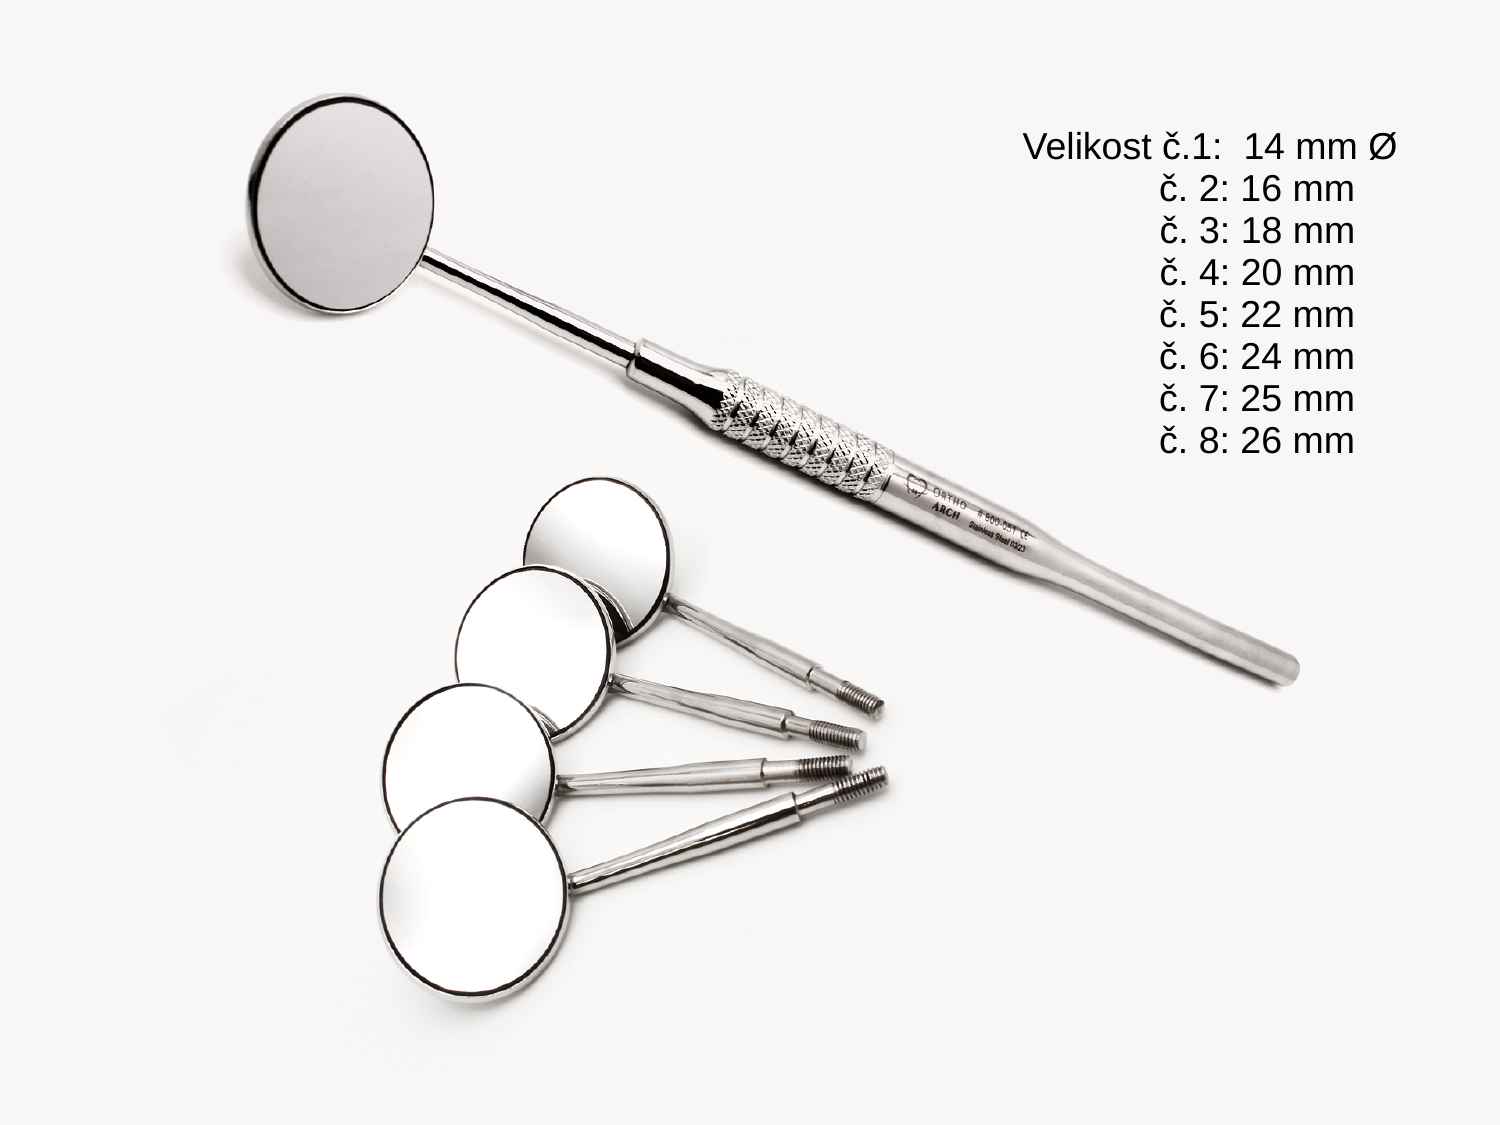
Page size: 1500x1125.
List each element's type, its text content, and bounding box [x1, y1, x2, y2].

text_box Velikost č.1: 14 mm Ø č. 2: 16 mm č. 3: 18 mm č. 4: 20 mm č. 5: 22 mm č. 6: 24 mm č. 7: 25 mm č. 8: 26 mm [1007, 118, 1453, 512]
picture [0, 0, 1500, 1125]
